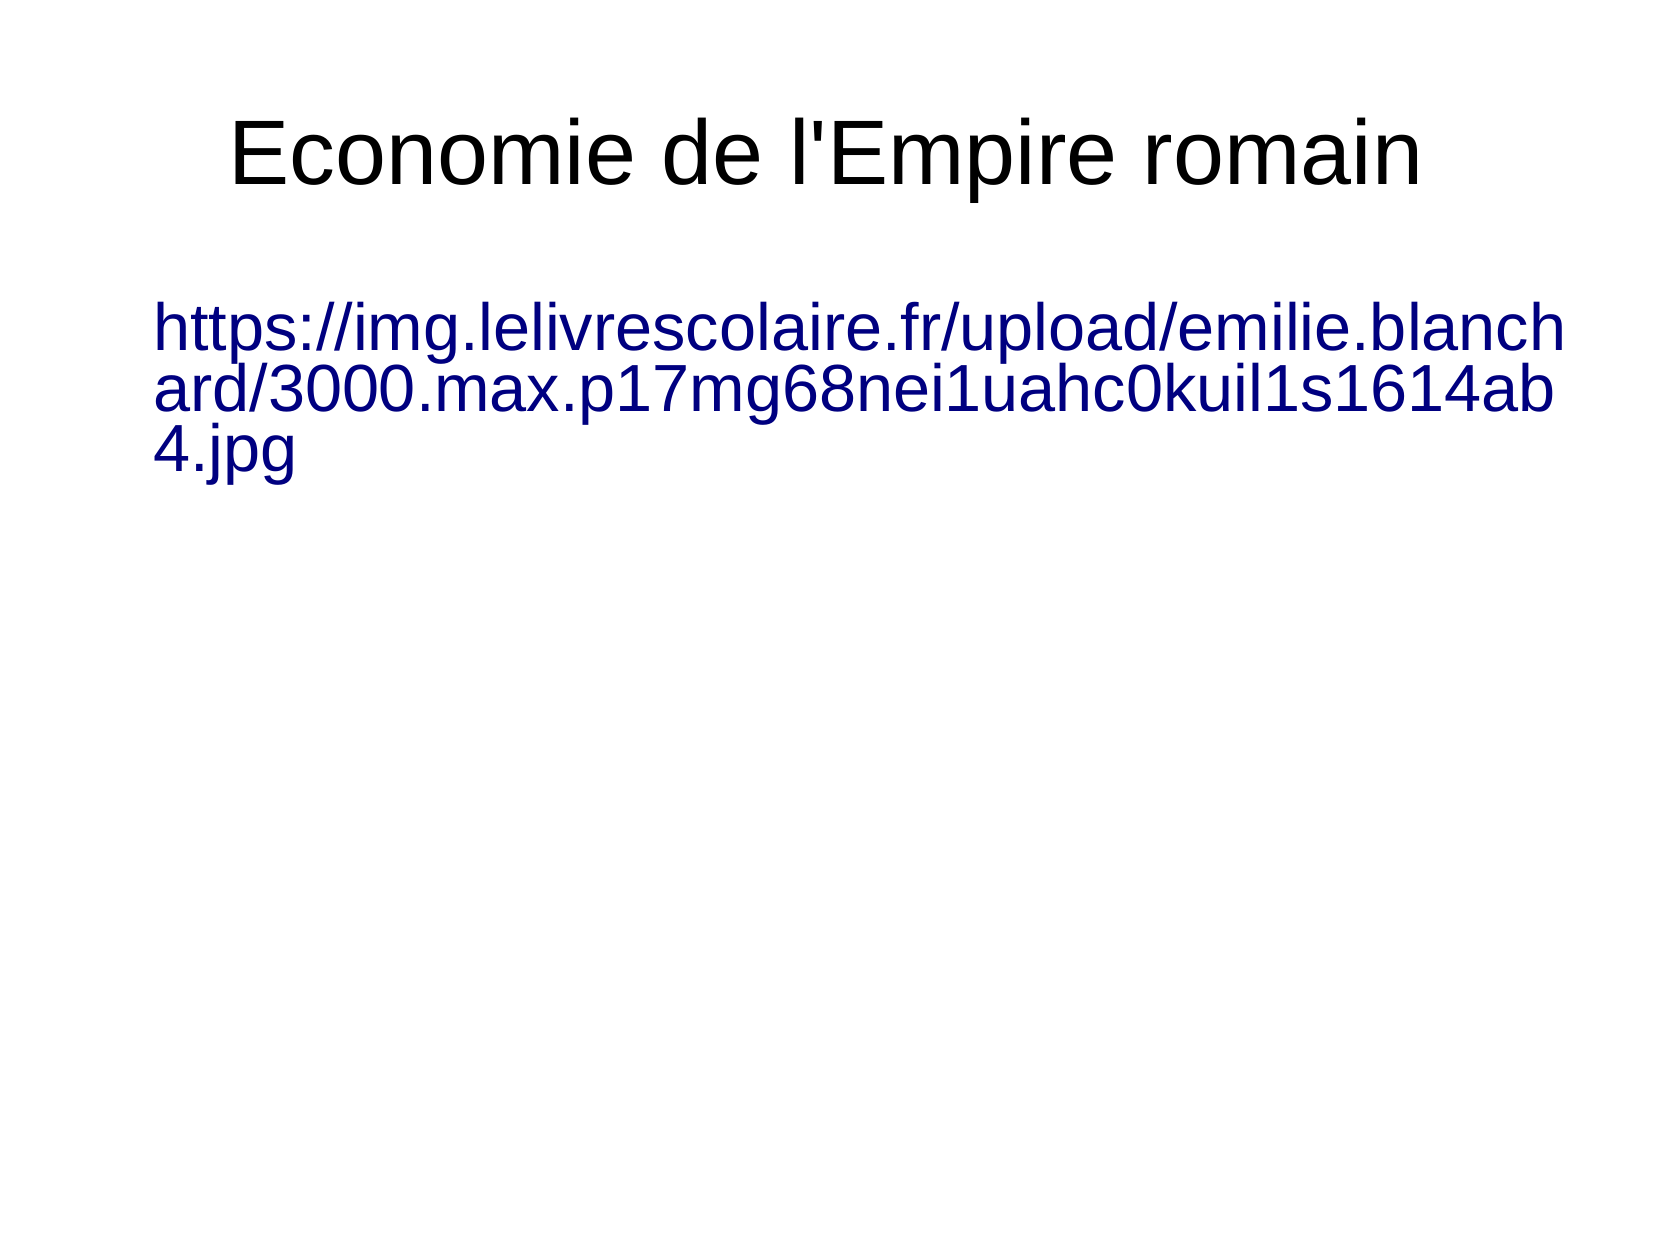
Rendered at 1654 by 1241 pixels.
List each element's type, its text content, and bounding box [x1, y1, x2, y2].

title Economie de l'Empire romain [82, 49, 1571, 257]
list https://img.lelivrescolaire.fr/upload/emilie.blanchard/3000.max.p17mg68nei1uahc0kuil1s1614ab4.jpg [82, 290, 1571, 1109]
